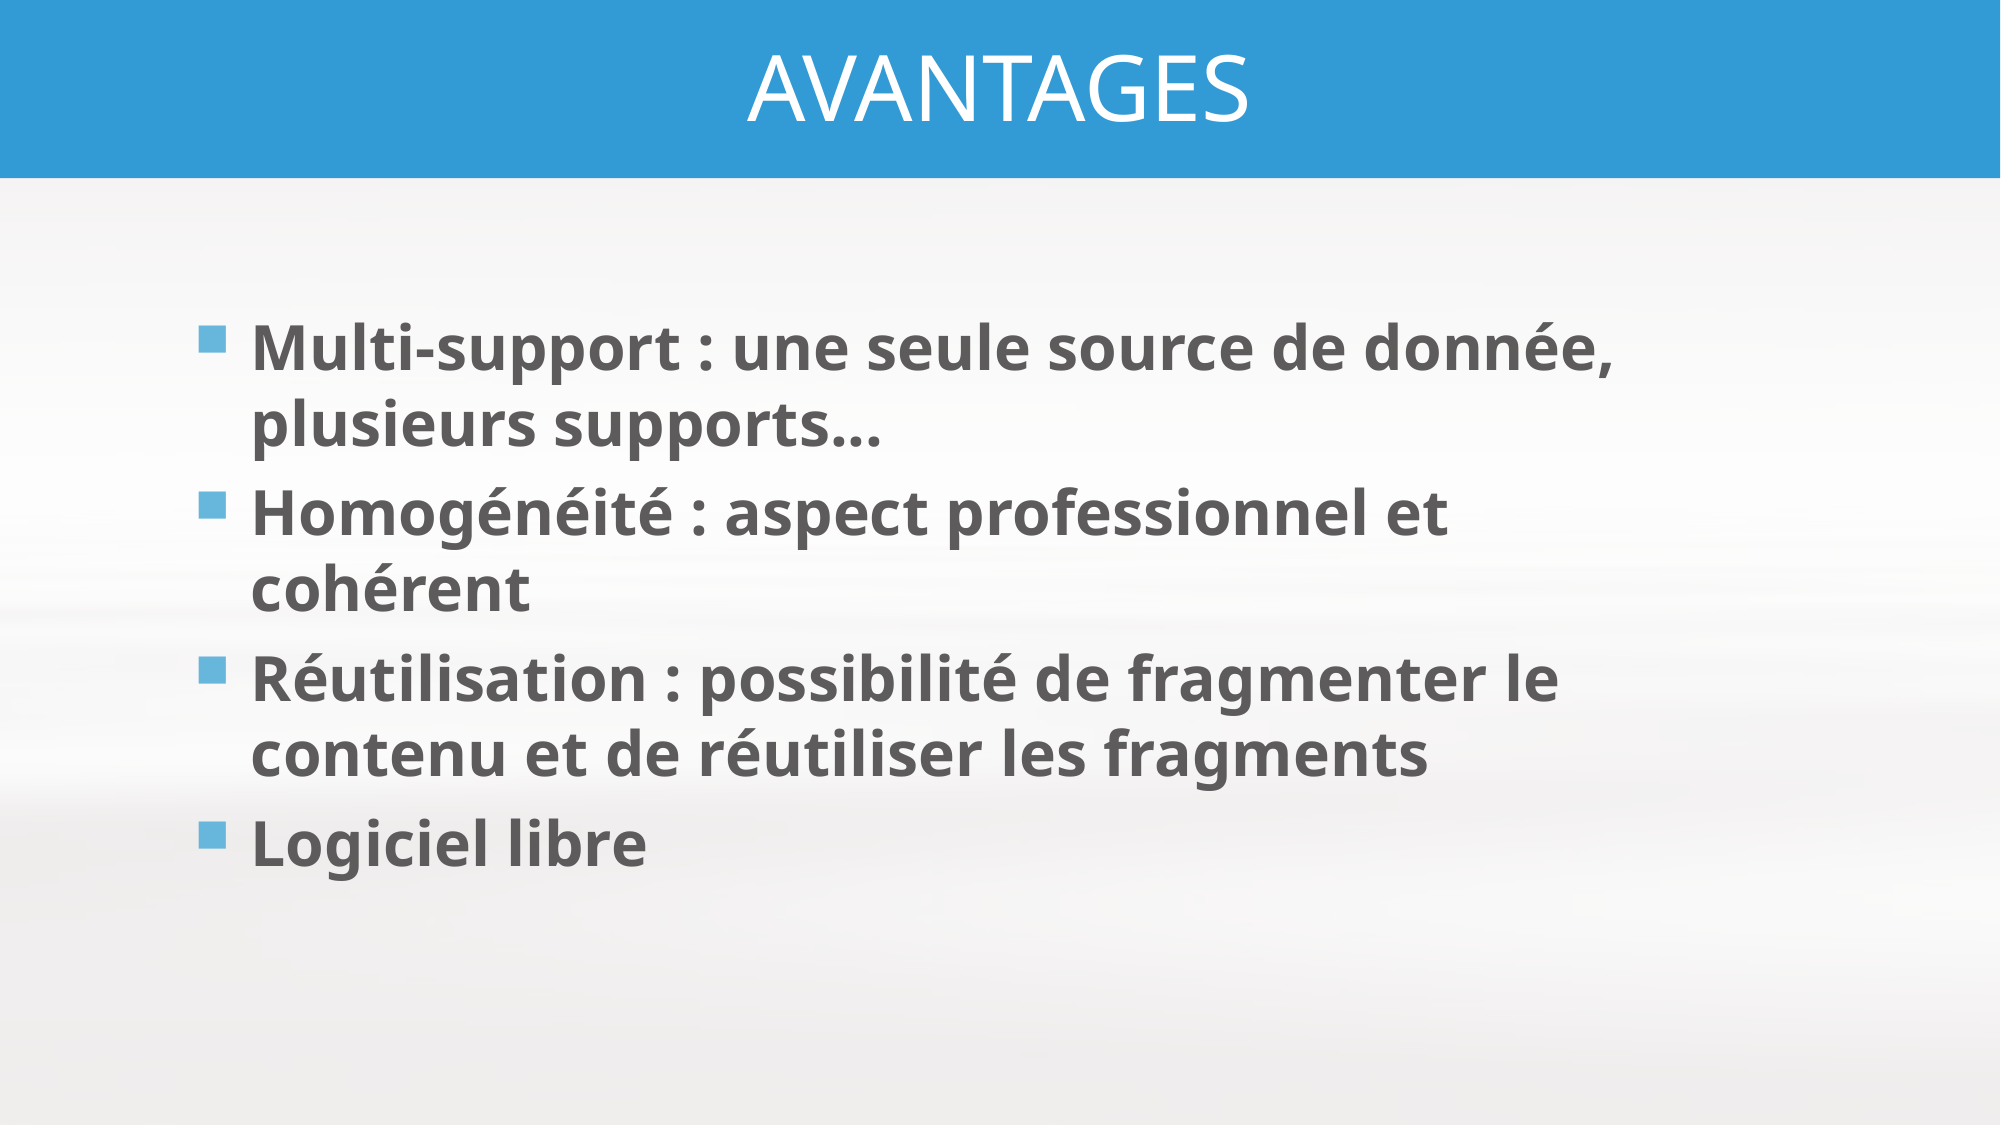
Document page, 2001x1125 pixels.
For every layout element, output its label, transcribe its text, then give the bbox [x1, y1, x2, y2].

text_box Multi-support : une seule source de donnée, plusieurs supports... Homogénéité : aspect professionnel et cohérent Réutilisation : possibilité de fragmenter le contenu et de réutiliser les fragments Logiciel libre [180, 299, 1756, 1006]
text_box Avantages [0, 0, 2000, 173]
